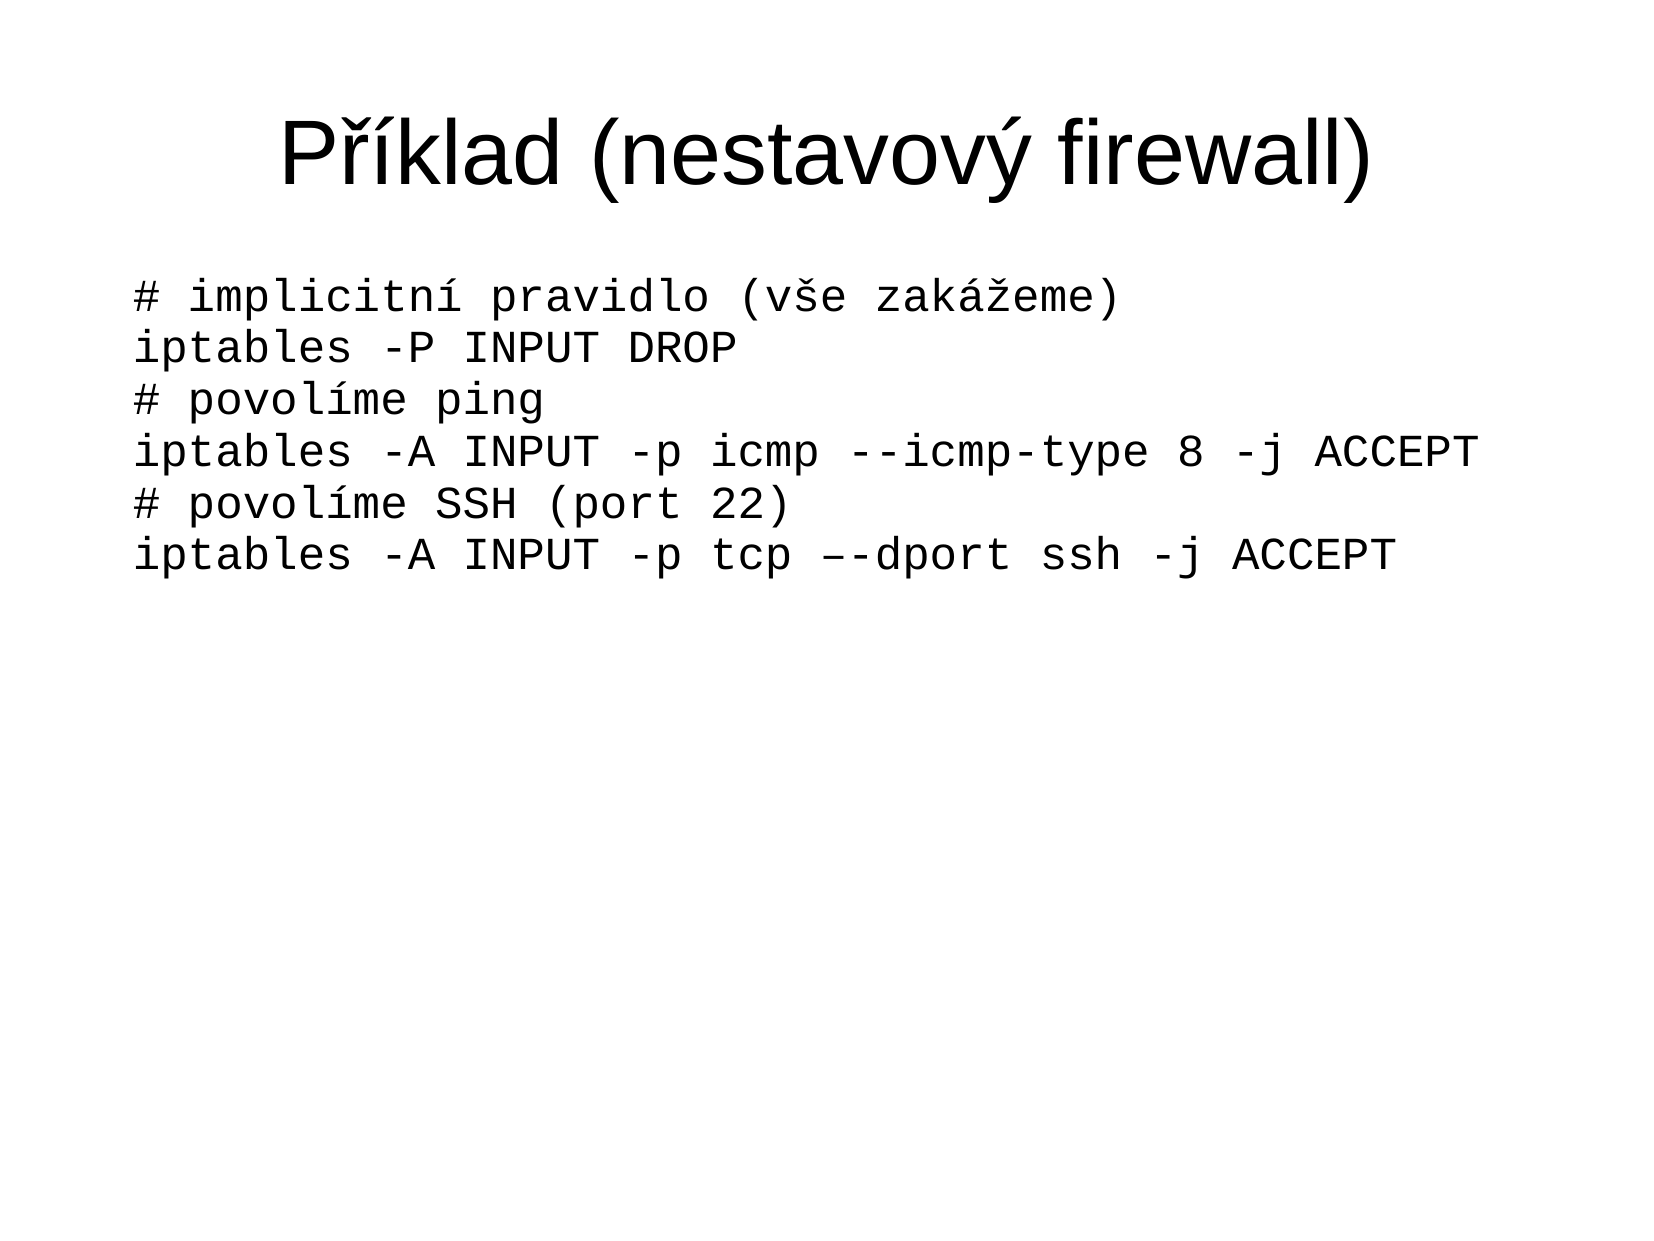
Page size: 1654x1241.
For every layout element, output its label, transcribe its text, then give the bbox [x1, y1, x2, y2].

title Příklad (nestavový firewall) [82, 49, 1571, 257]
text_box # implicitní pravidlo (vše zakážeme) iptables -P INPUT DROP # povolíme ping iptables -A INPUT -p icmp --icmp-type 8 -j ACCEPT # povolíme SSH (port 22) iptables -A INPUT -p tcp –-dport ssh -j ACCEPT [118, 265, 1595, 591]
